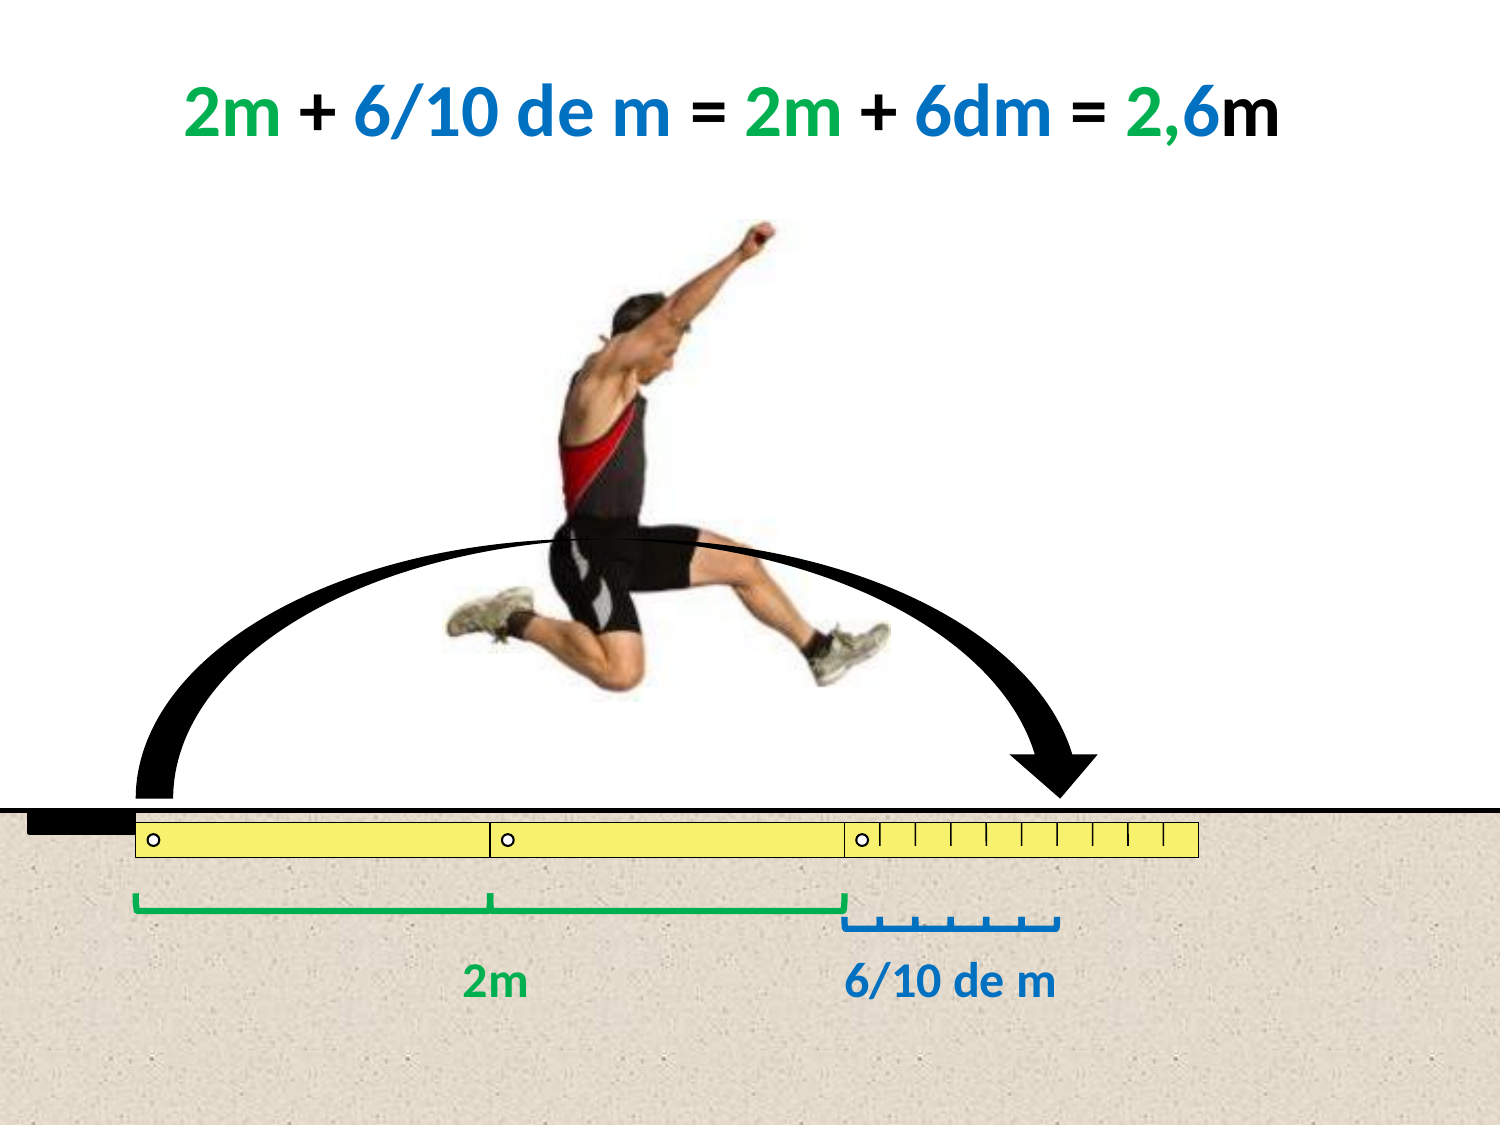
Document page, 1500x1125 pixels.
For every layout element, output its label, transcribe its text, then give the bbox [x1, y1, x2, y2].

text_box 6/10 de m [820, 940, 1081, 1016]
text_box [0, 810, 1500, 1125]
text_box [135, 538, 1098, 799]
picture [442, 219, 891, 587]
text_box 2m + 6/10 de m = 2m + 6dm = 2,6m [53, 54, 1412, 160]
text_box 2m [419, 940, 573, 1016]
picture [442, 540, 891, 702]
